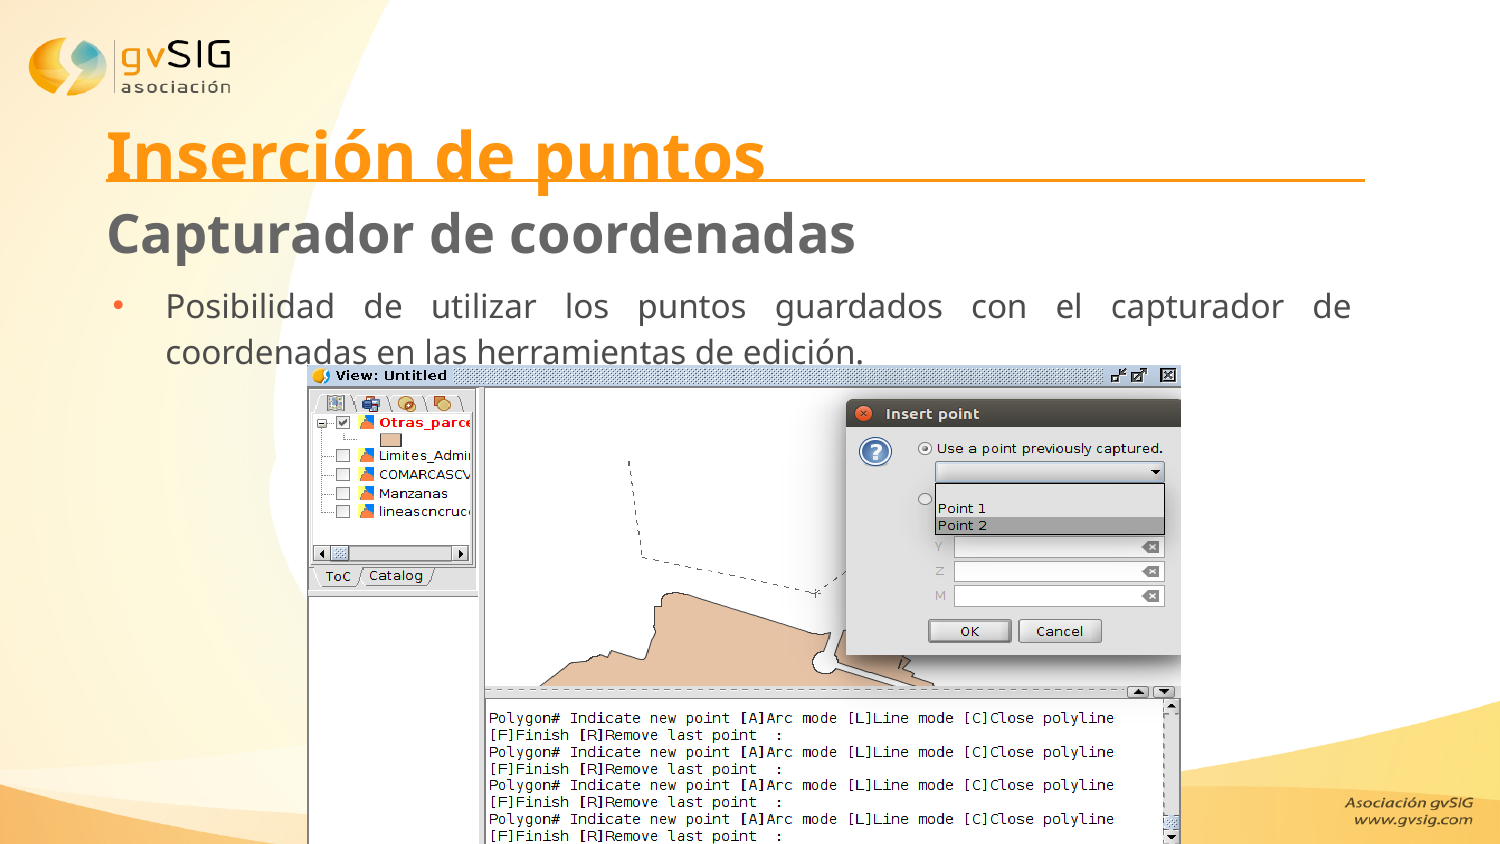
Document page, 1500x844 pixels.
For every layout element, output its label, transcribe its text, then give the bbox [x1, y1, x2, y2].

text_box Capturador de coordenadas [106, 200, 1382, 265]
title Inserción de puntos [106, 115, 1457, 193]
picture [307, 365, 1181, 844]
list Posibilidad de utilizar los puntos guardados con el capturador de coordenadas en las herramientas de edición. [94, 283, 1354, 844]
picture [0, 0, 1500, 844]
